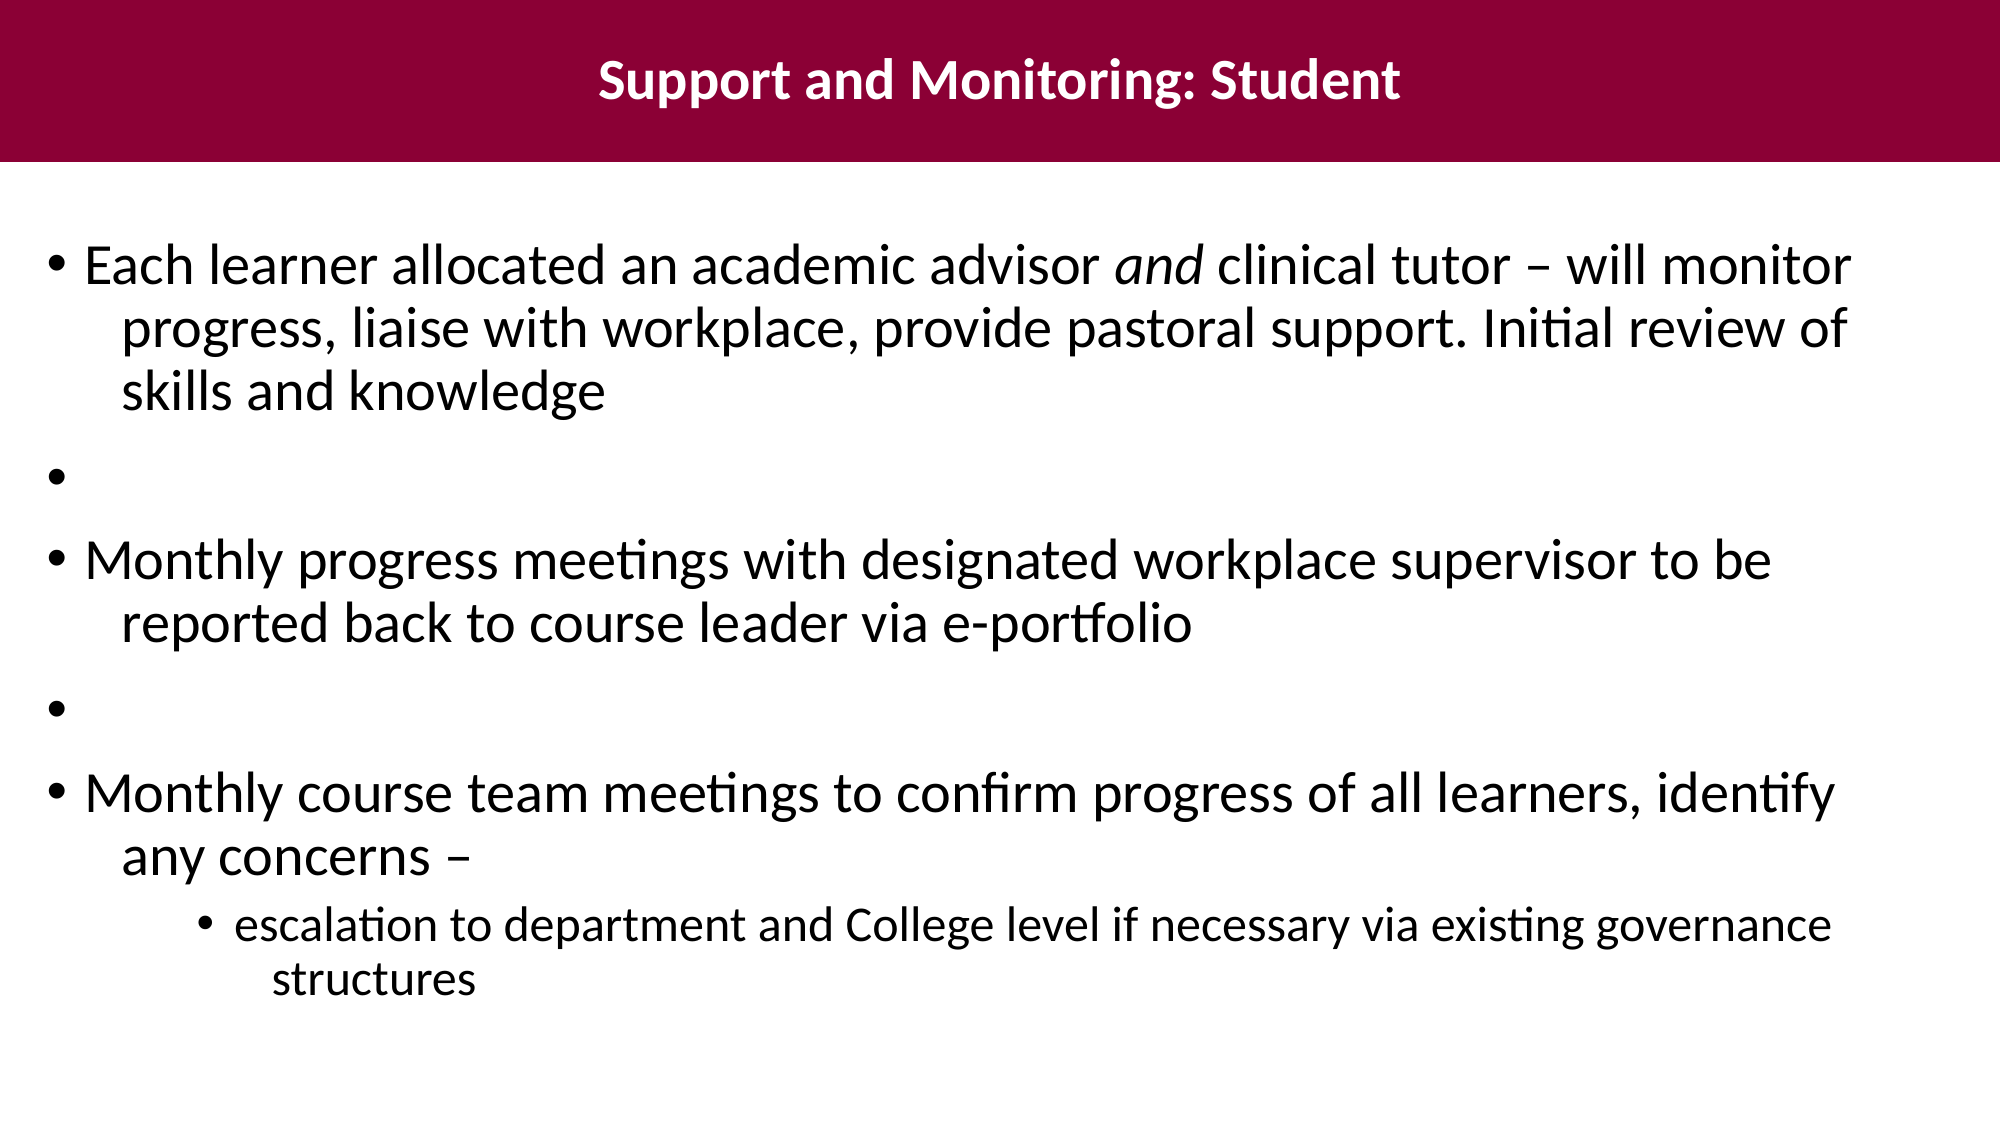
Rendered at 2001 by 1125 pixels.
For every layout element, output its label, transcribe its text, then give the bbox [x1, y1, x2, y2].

list Each learner allocated an academic advisor and clinical tutor – will monitor progress, liaise with workplace, provide pastoral support. Initial review of skills and knowledge Monthly progress meetings with designated workplace supervisor to be reported back to course leader via e-portfolio Monthly course team meetings to confirm progress of all learners, identify any concerns – escalation to department and College level if necessary via existing governance structures [31, 226, 1941, 1041]
text_box Support and Monitoring: Student [0, 0, 2000, 162]
